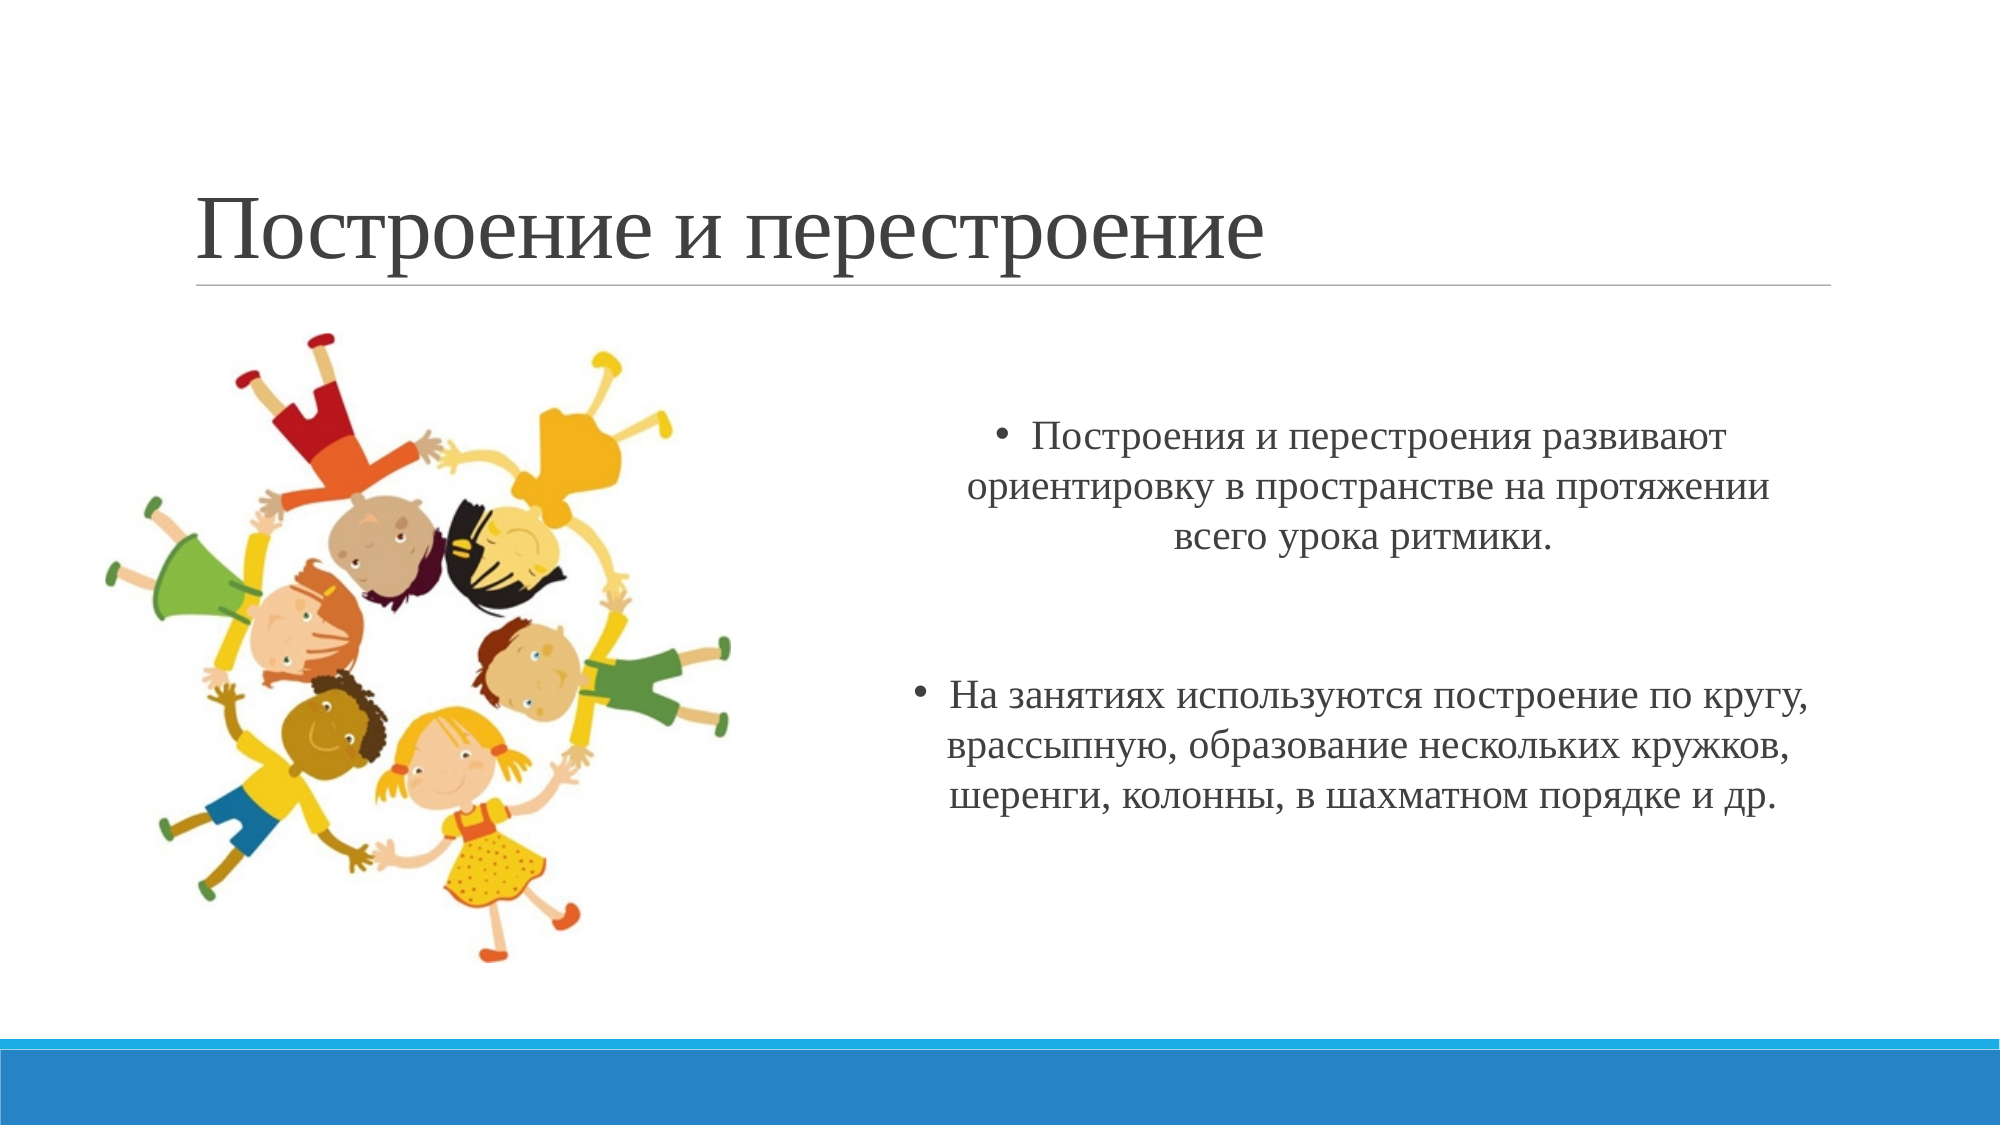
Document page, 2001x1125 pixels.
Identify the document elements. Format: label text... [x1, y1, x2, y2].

picture [105, 333, 731, 963]
list Построения и перестроения развивают ориентировку в пространстве на протяжении всего урока ритмики. На занятиях используются построение по кругу, врассыпную, образование нескольких кружков, шеренги, колонны, в шахматном порядке и др. [913, 400, 1810, 1061]
title Построение и перестроение [180, 47, 1830, 285]
